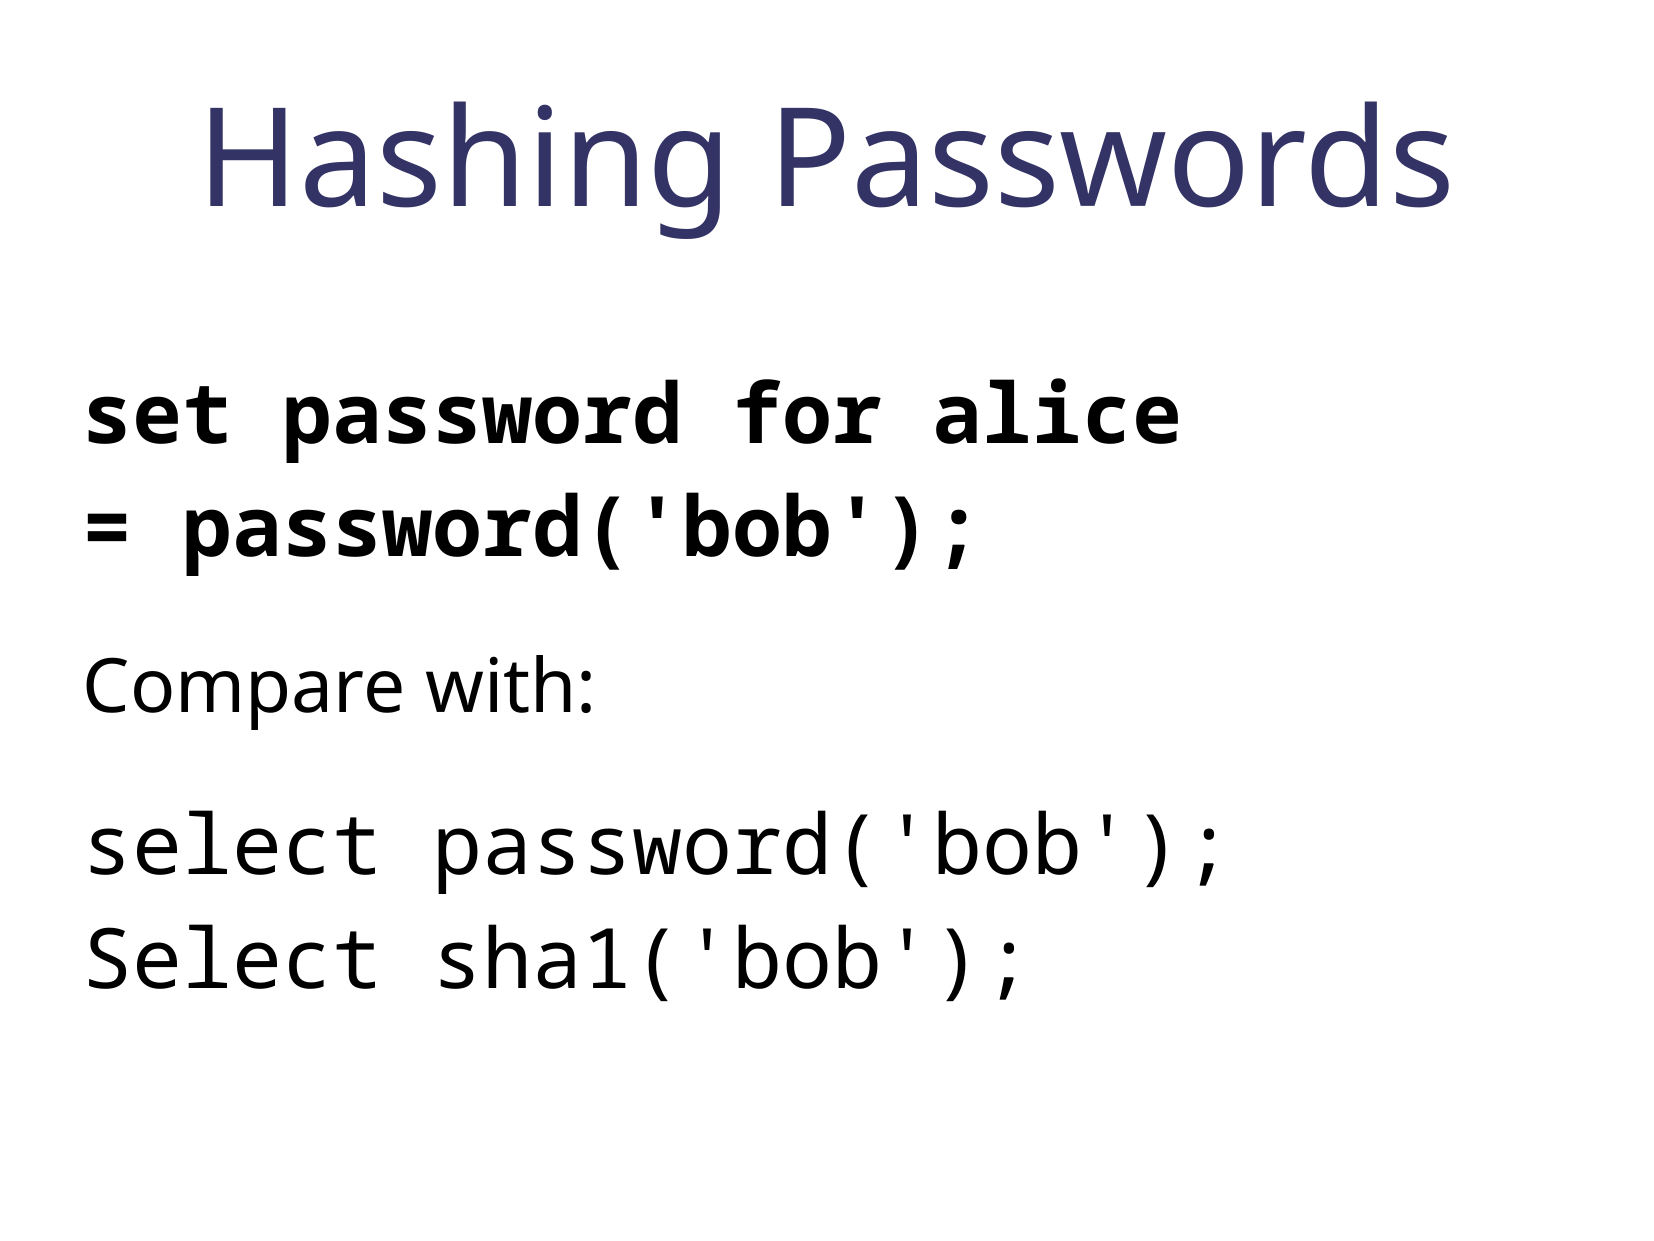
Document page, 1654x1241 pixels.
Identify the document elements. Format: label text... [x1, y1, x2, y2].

title Hashing Passwords [82, 56, 1571, 250]
subtitle set password for alice = password('bob'); Compare with: select password('bob'); Select sha1('bob'); [82, 354, 1654, 1241]
